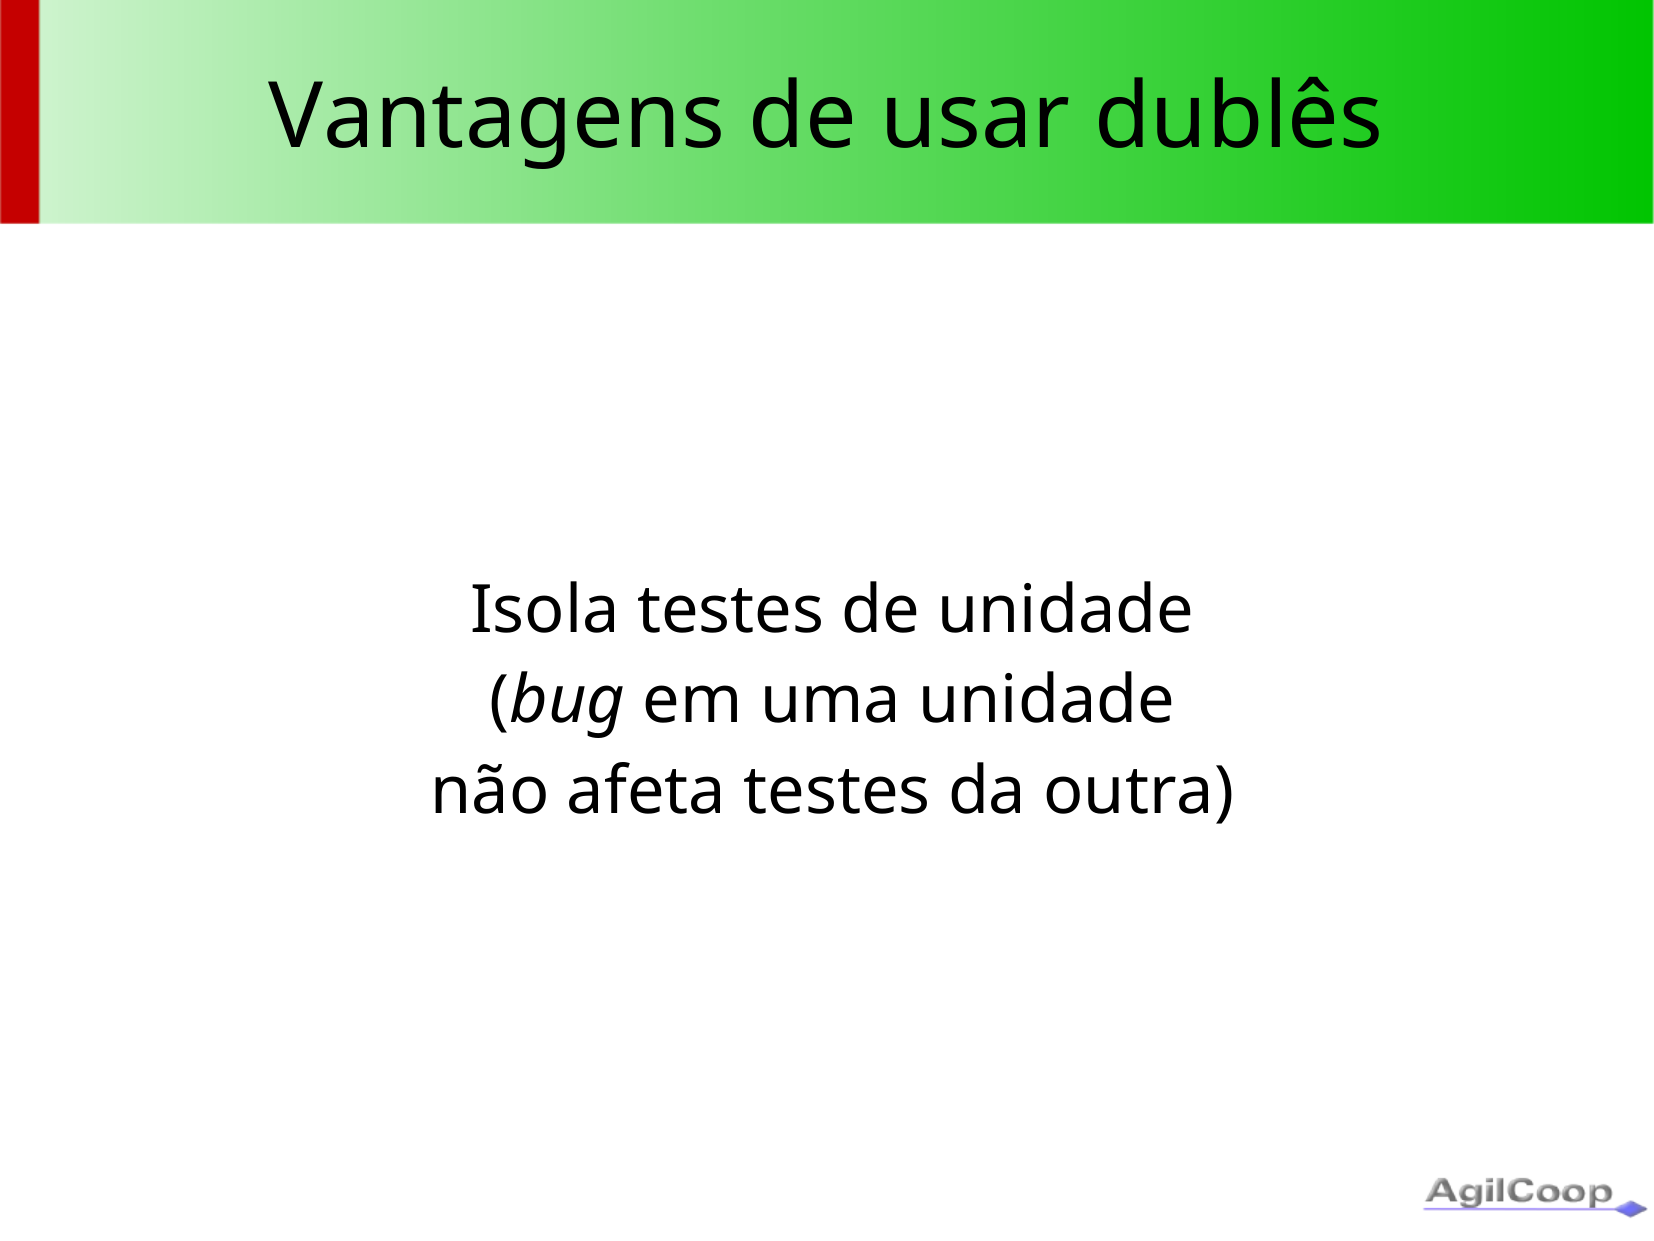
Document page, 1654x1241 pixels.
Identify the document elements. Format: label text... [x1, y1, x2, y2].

title Vantagens de usar dublês [82, 8, 1571, 216]
subtitle Isola testes de unidade (bug em uma unidade não afeta testes da outra) [59, 271, 1607, 1123]
picture [0, 0, 1654, 1241]
